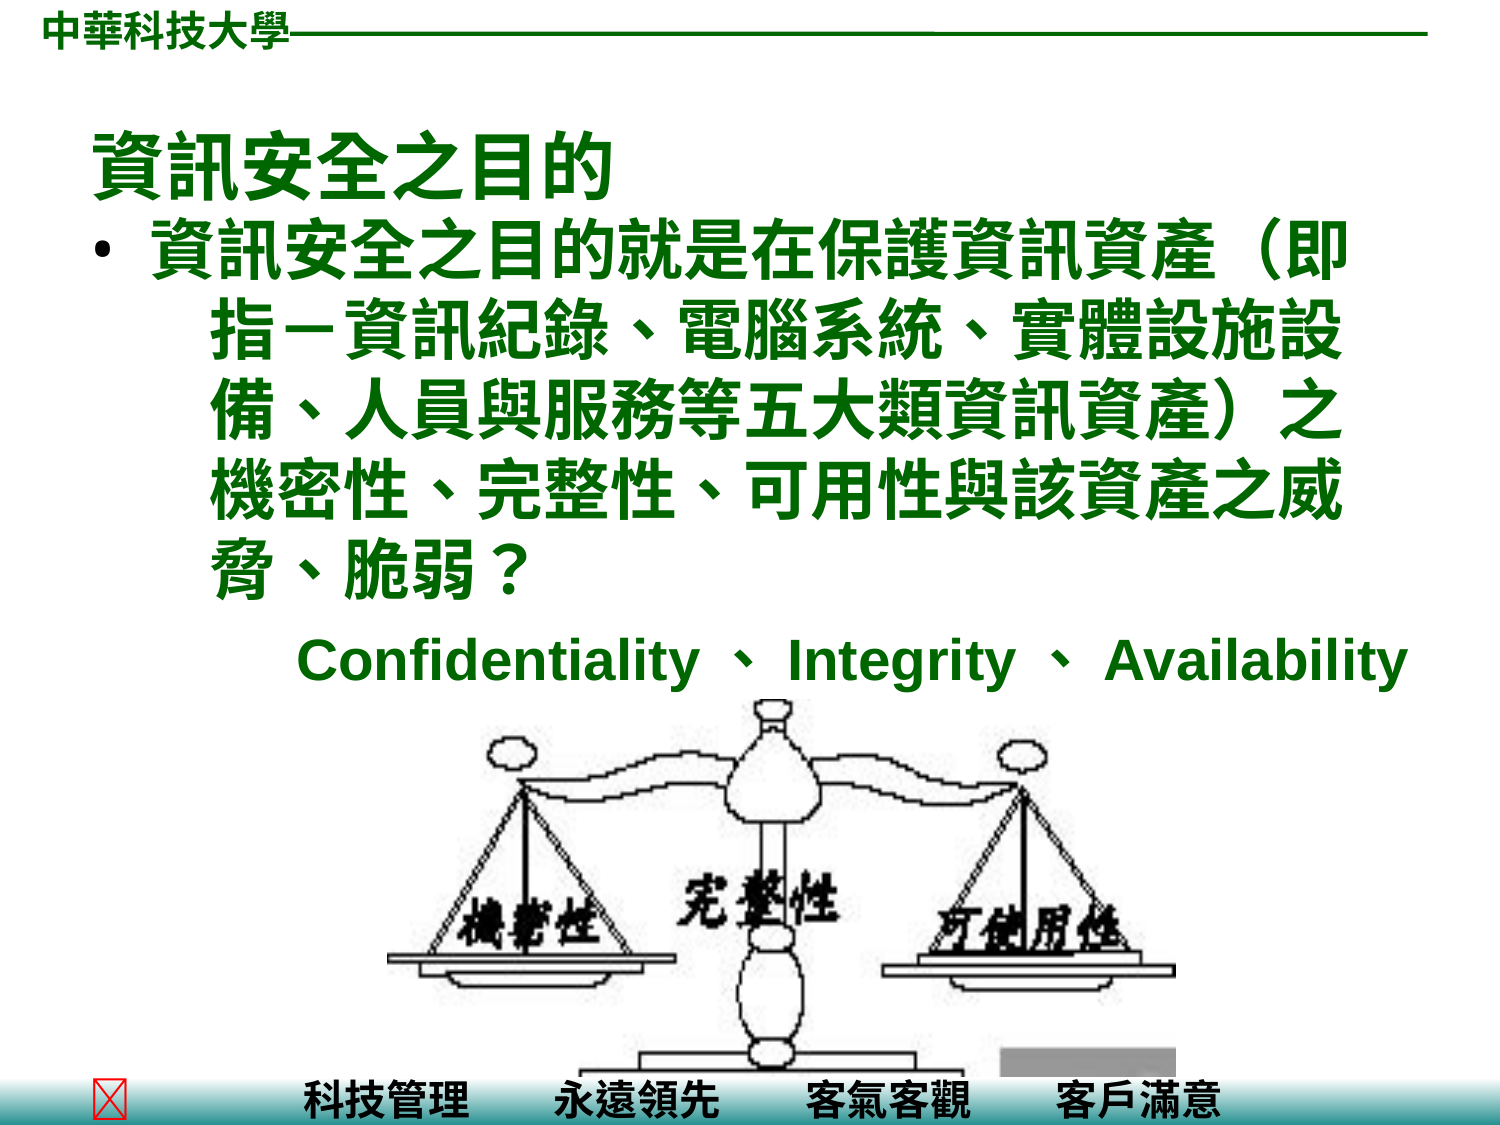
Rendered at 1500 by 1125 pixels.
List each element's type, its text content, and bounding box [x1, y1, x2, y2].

title 資訊安全之目的 [75, 112, 1426, 192]
list 資訊安全之目的就是在保護資訊資產（即指－資訊紀錄、電腦系統、實體設施設備、人員與服務等五大類資訊資產）之機密性、完整性、可用性與該資產之威脅、脆弱？ Confidentiality、Integrity、Availability [75, 200, 1426, 893]
picture [387, 699, 1176, 1077]
